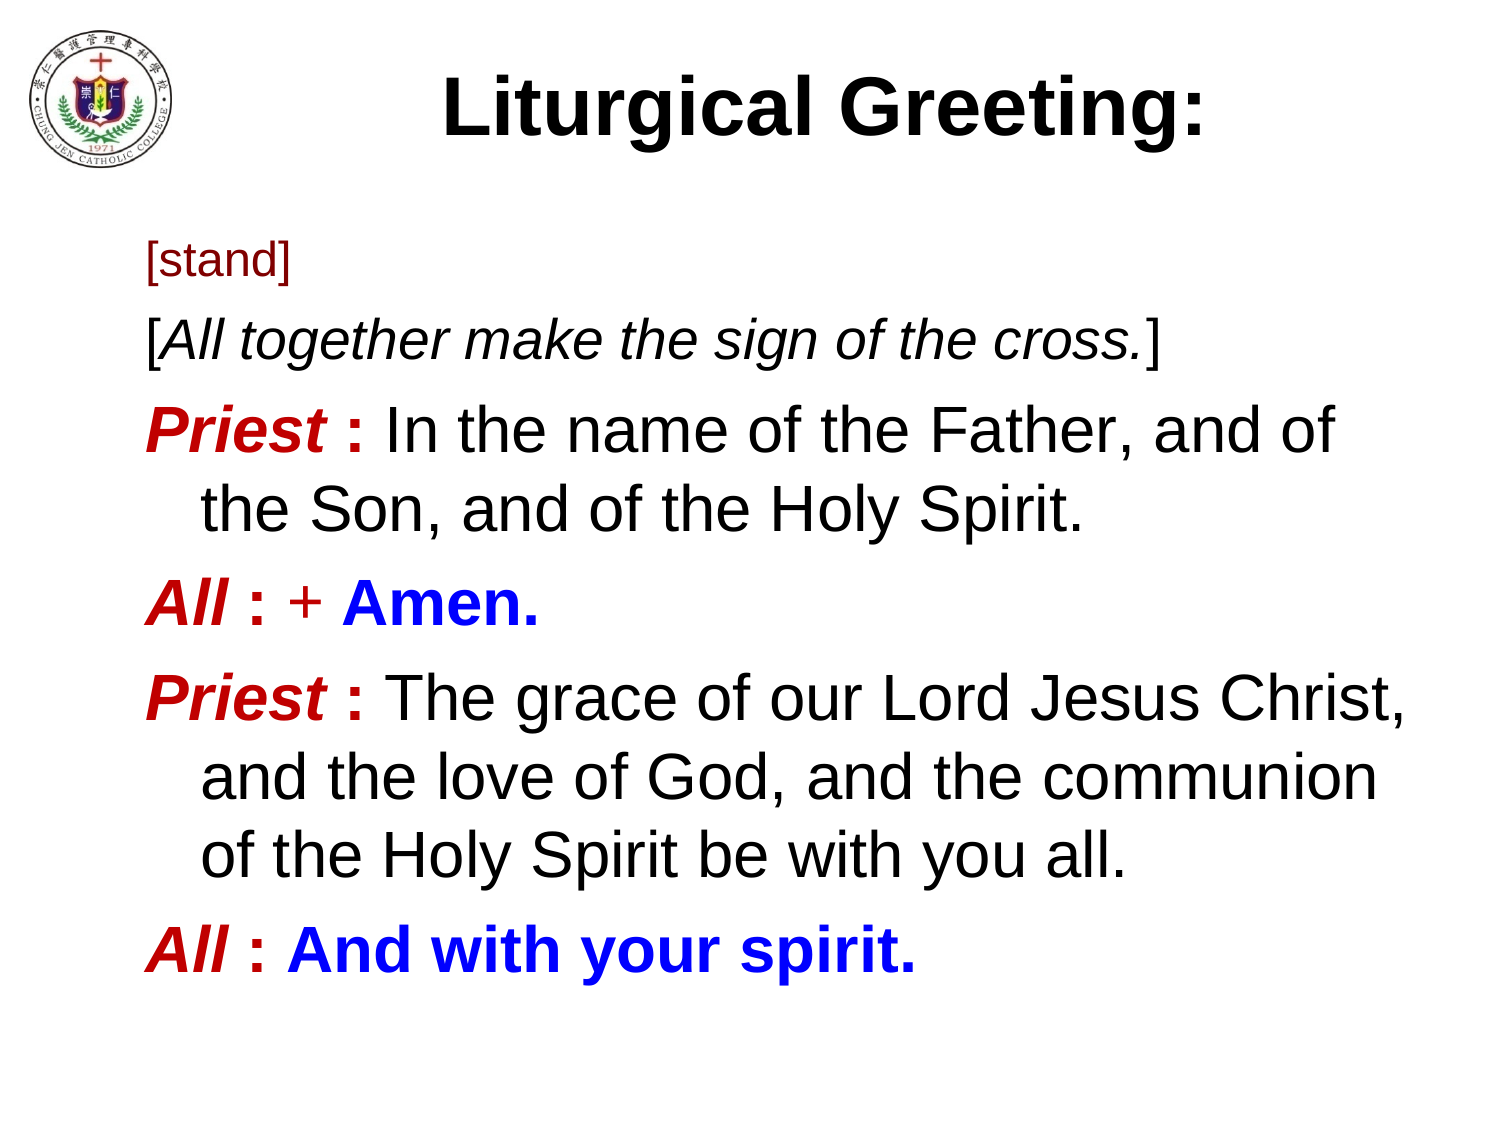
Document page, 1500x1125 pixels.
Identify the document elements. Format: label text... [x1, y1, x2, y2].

title Liturgical Greeting: [150, 31, 1500, 173]
list [stand] [All together make the sign of the cross.] Priest : In the name of the Father, and of the Son, and of the Holy Spirit. All : + Amen. Priest : The grace of our Lord Jesus Christ, and the love of God, and the communion of the Holy Spirit be with you all. All : And with your spirit. [75, 220, 1426, 1005]
